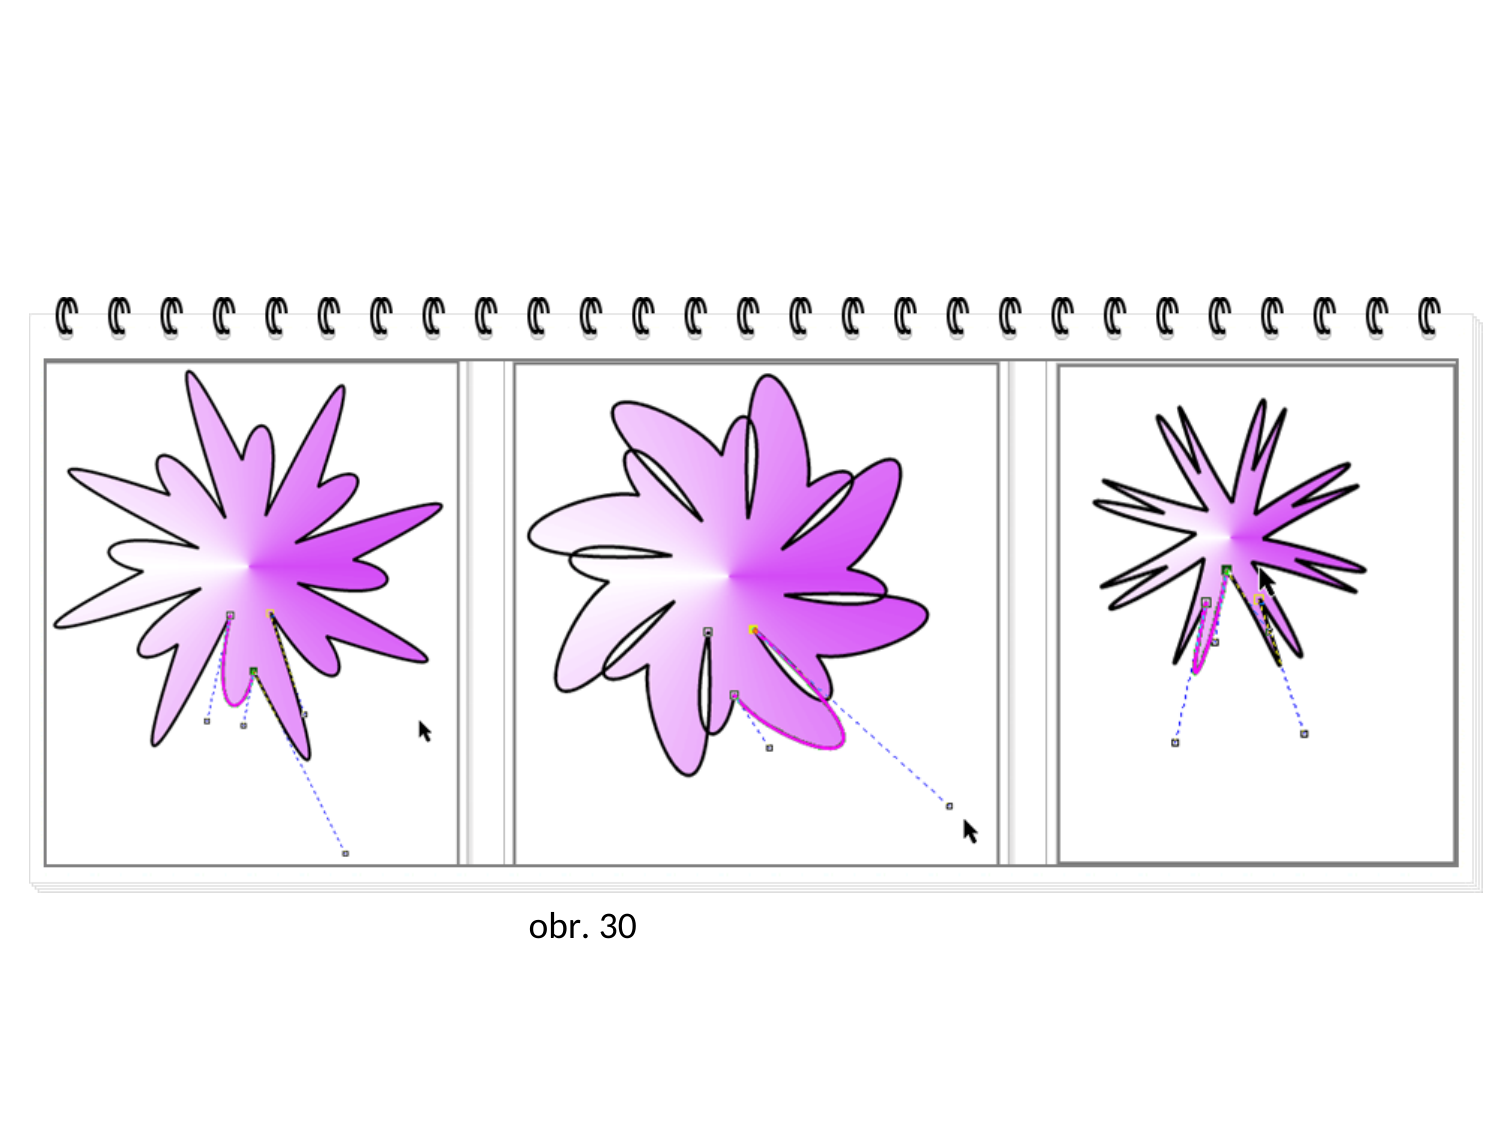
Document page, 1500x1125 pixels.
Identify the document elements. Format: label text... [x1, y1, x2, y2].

picture [29, 297, 1483, 893]
text_box obr. 30 [513, 893, 821, 954]
